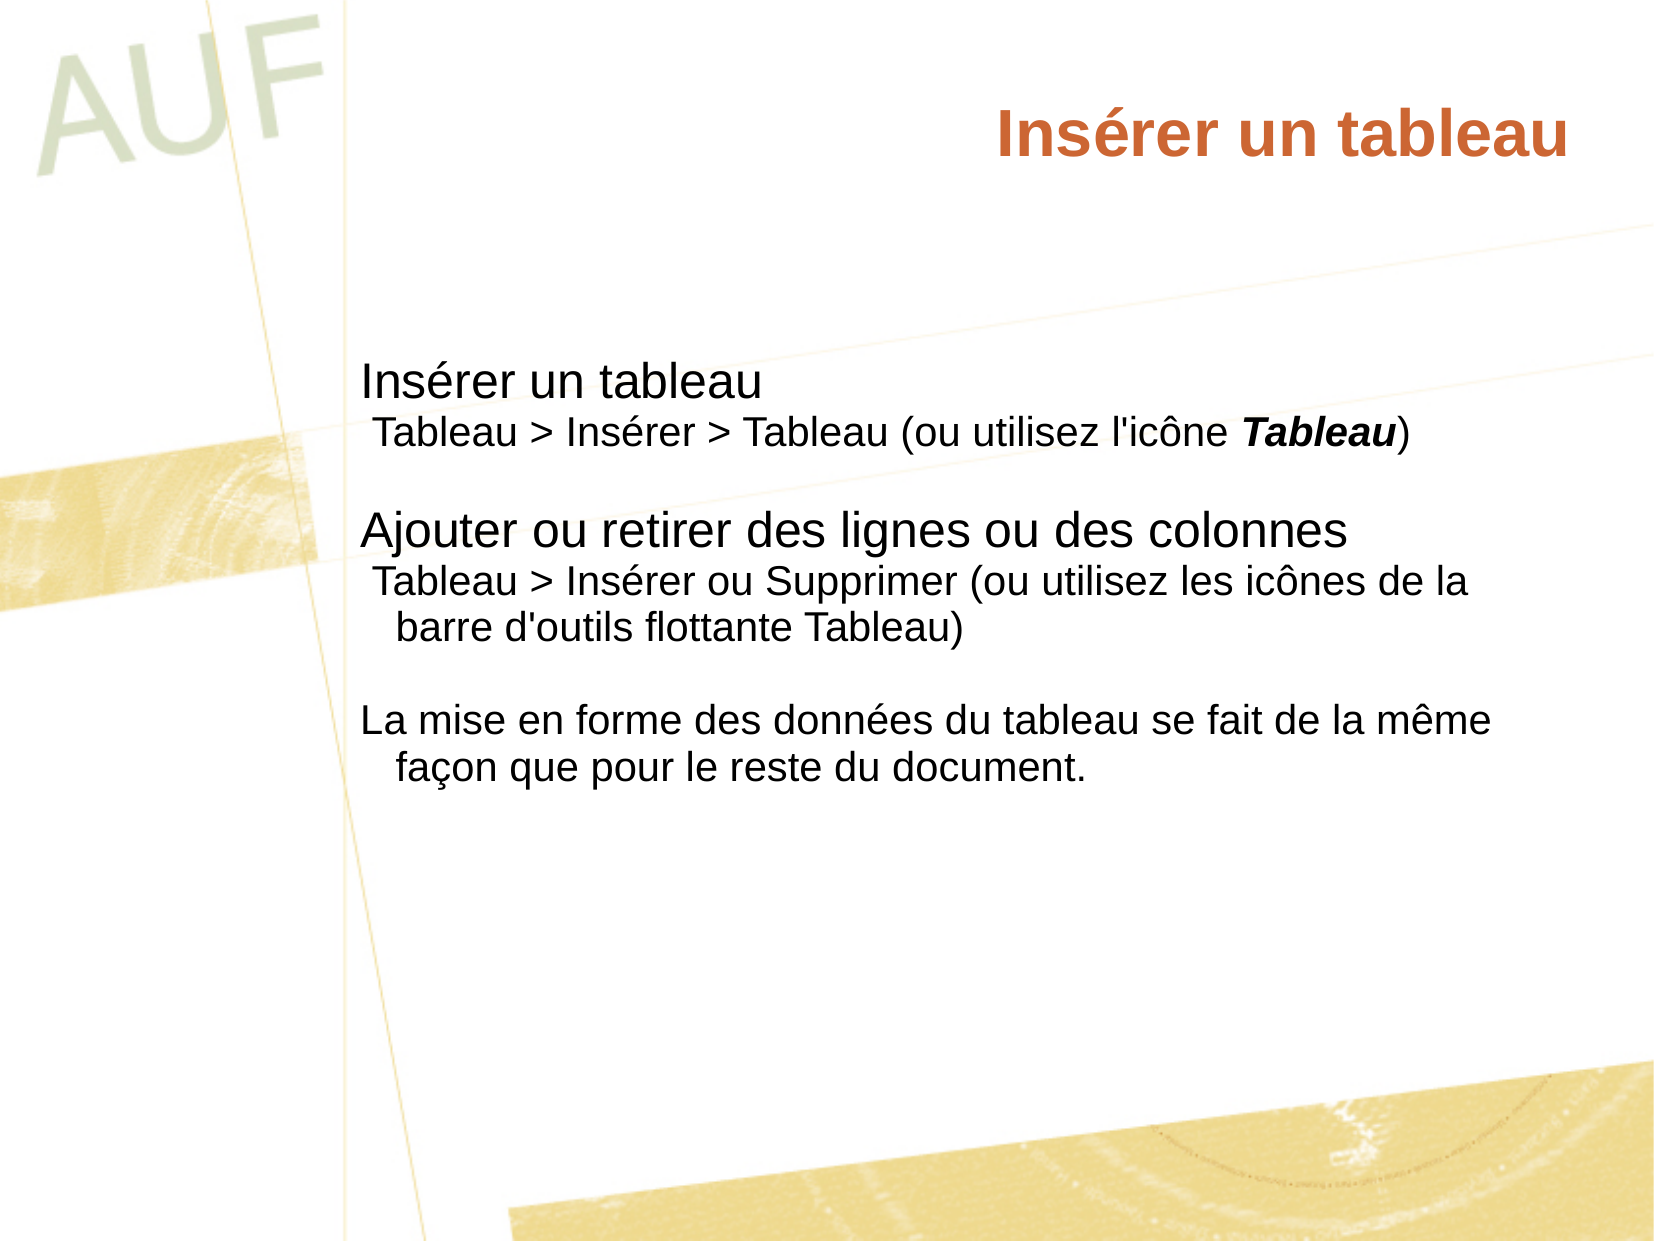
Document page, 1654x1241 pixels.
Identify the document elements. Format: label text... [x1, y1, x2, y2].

picture [0, 0, 1654, 1241]
title Insérer un tableau [324, 59, 1571, 207]
subtitle Insérer un tableau Tableau > Insérer > Tableau (ou utilisez l'icône Tableau) Ajouter ou retirer des lignes ou des colonnes Tableau > Insérer ou Supprimer (ou utilisez les icônes de la barre d'outils flottante Tableau) La mise en forme des données du tableau se fait de la même façon que pour le reste du document. [324, 236, 1571, 1093]
